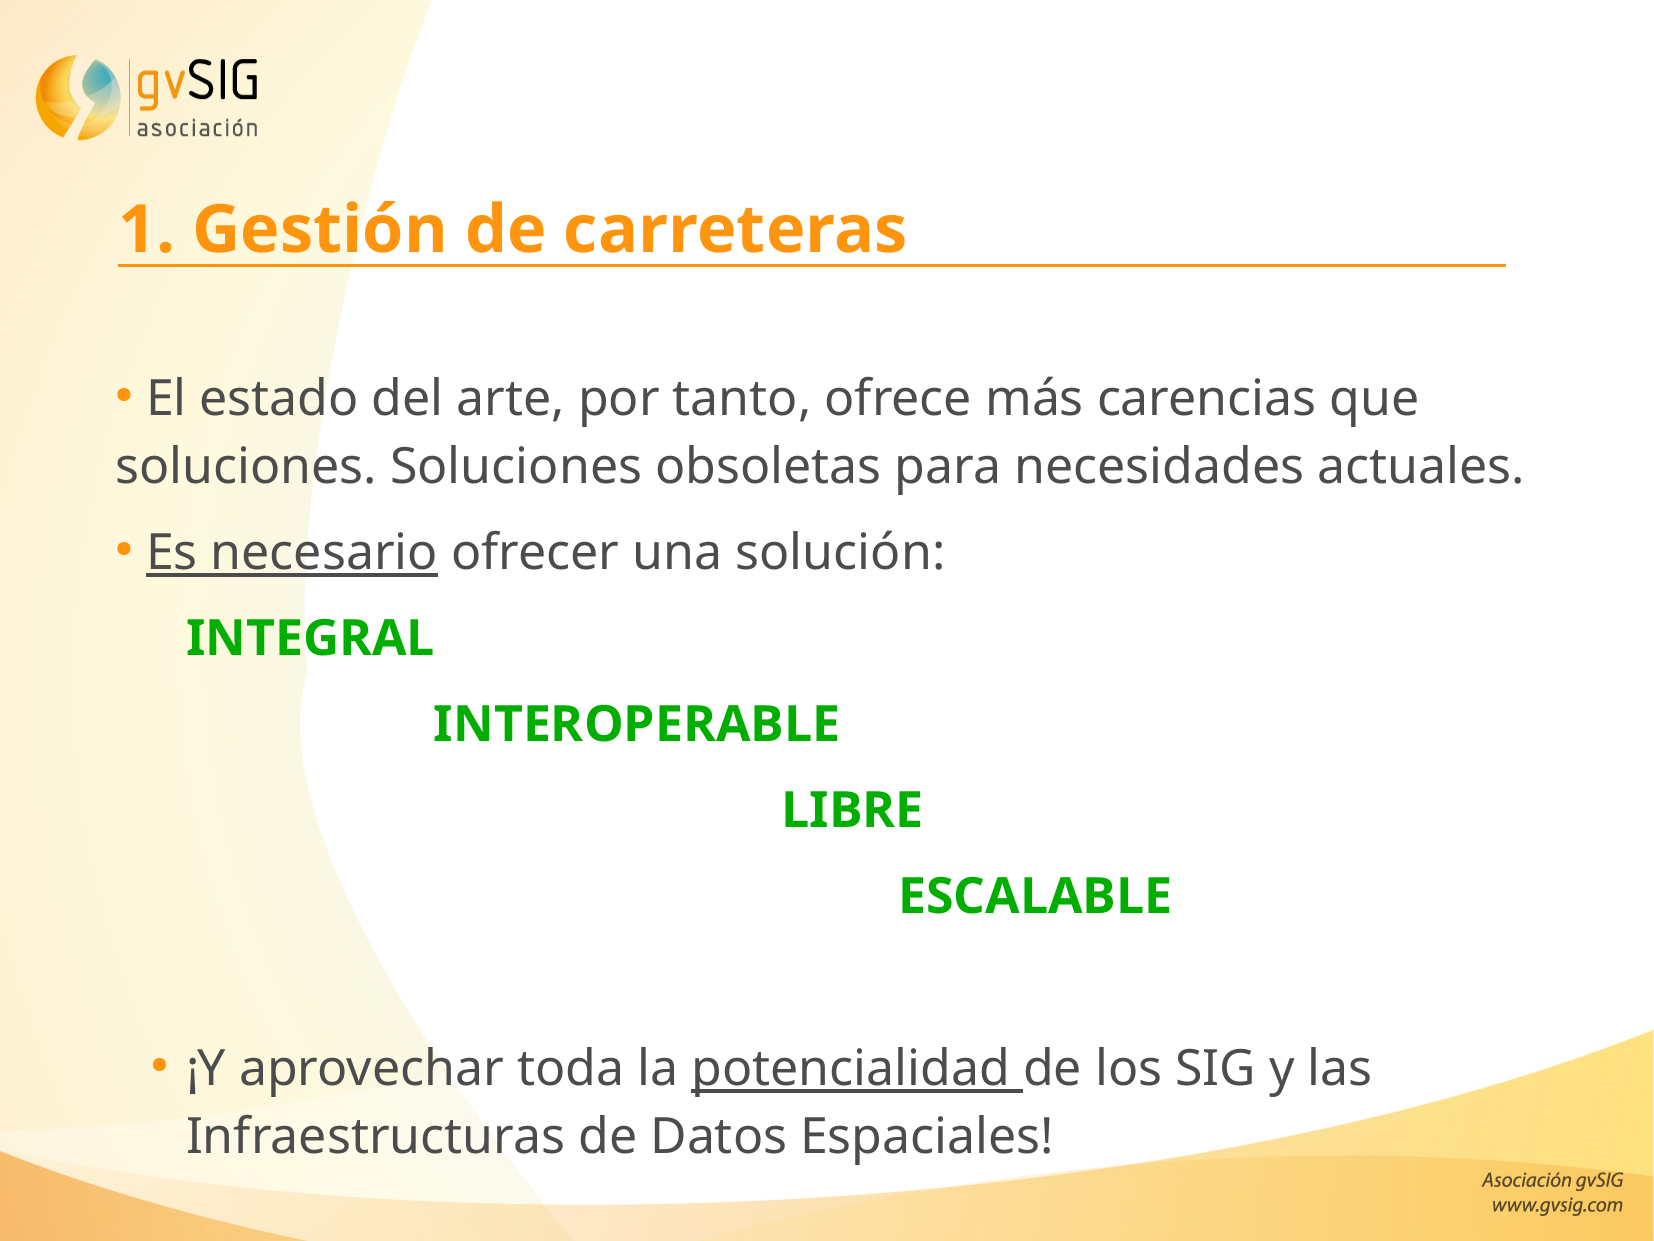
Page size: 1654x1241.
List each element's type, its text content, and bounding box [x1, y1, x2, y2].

picture [0, 0, 1654, 1241]
title 1. Gestión de carreteras [118, 177, 1607, 276]
text_box El estado del arte, por tanto, ofrece más carencias que soluciones. Soluciones obsoletas para necesidades actuales. Es necesario ofrecer una solución: INTEGRAL INTEROPERABLE LIBRE ESCALABLE ¡Y aprovechar toda la potencialidad de los SIG y las Infraestructuras de Datos Espaciales! [100, 354, 1565, 1137]
